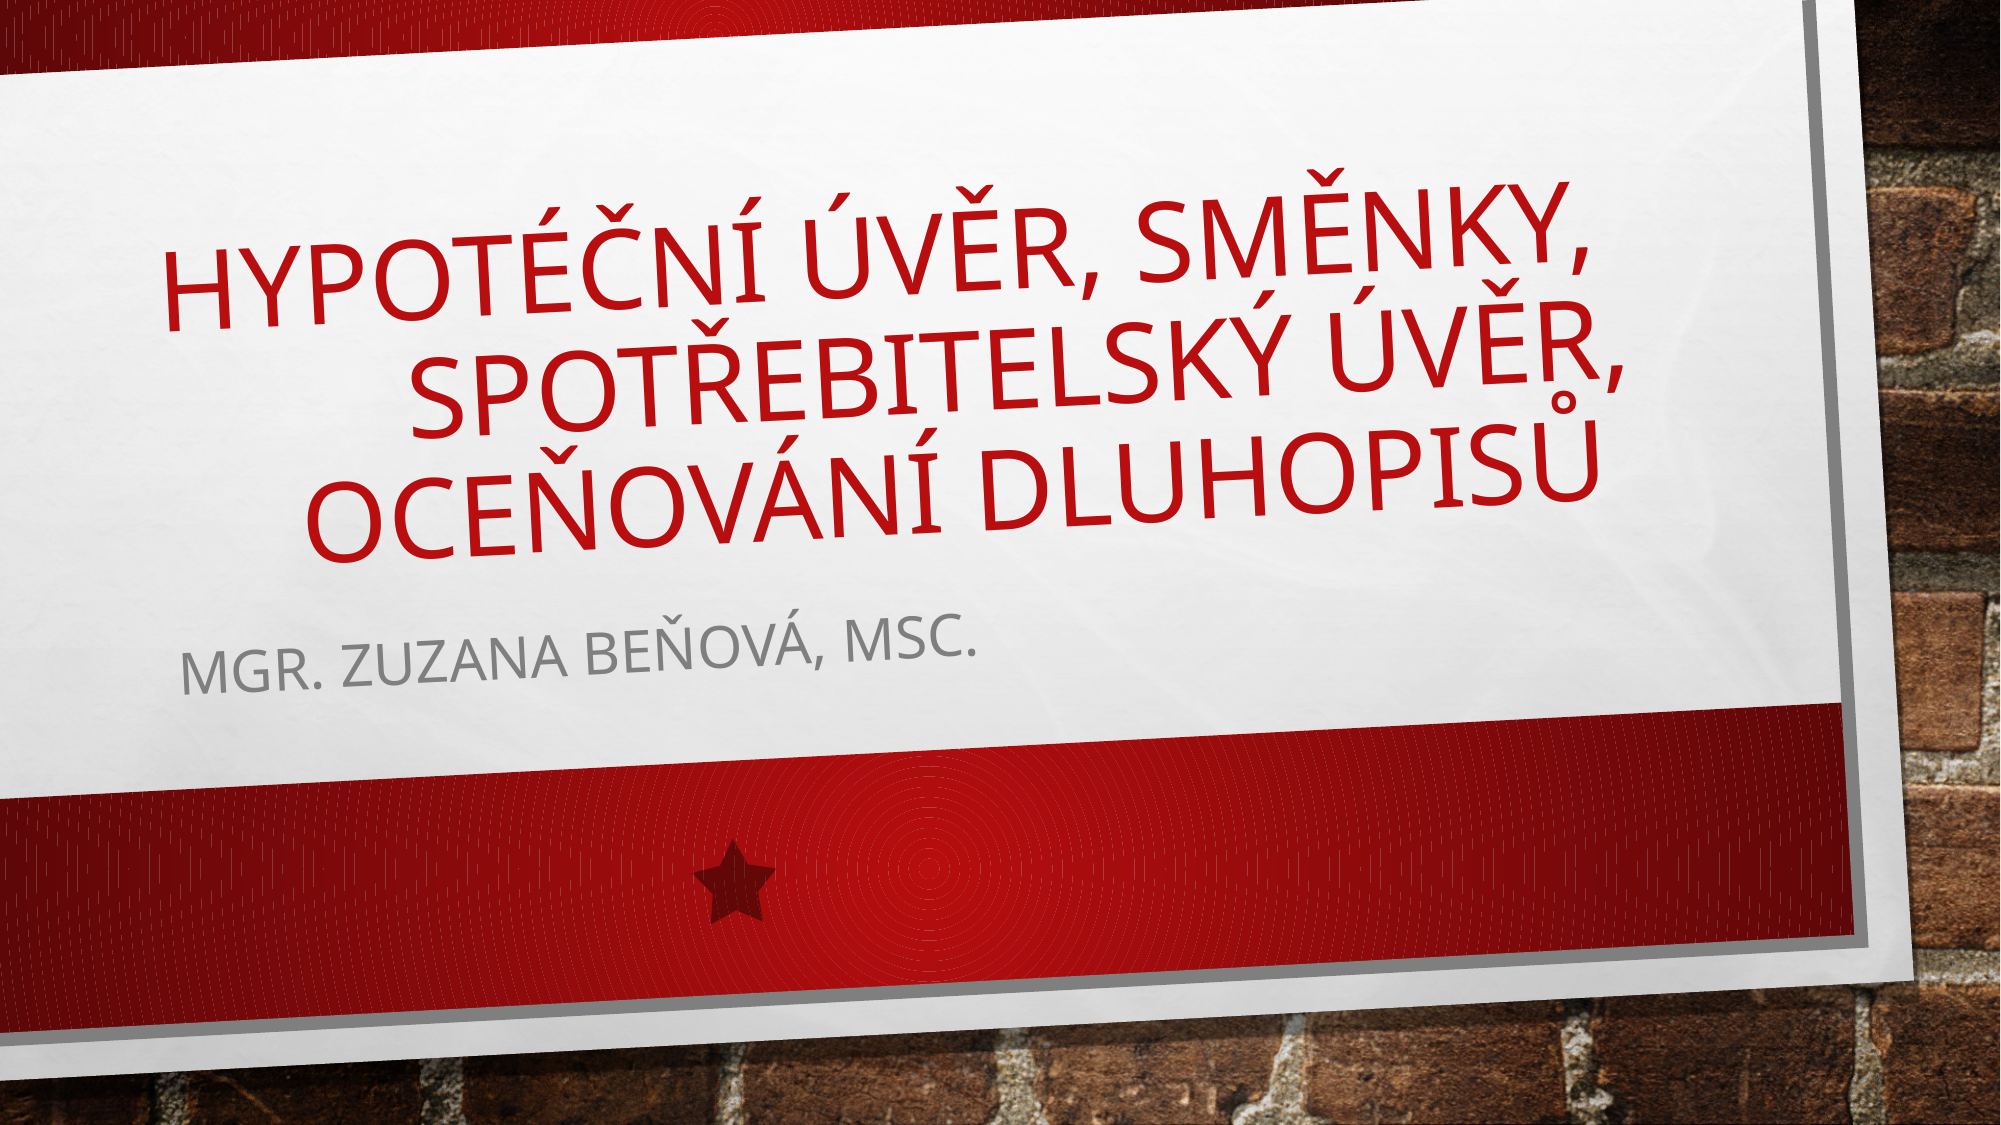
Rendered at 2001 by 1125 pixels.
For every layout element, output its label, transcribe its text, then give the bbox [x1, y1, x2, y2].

subtitle Mgr. Zuzana Beňová, MSc. [159, 533, 1763, 708]
title Hypotéční úvěR, Směnky, Spotřebitelský úvĚr, oceňování dluhopisů [135, 67, 1758, 605]
